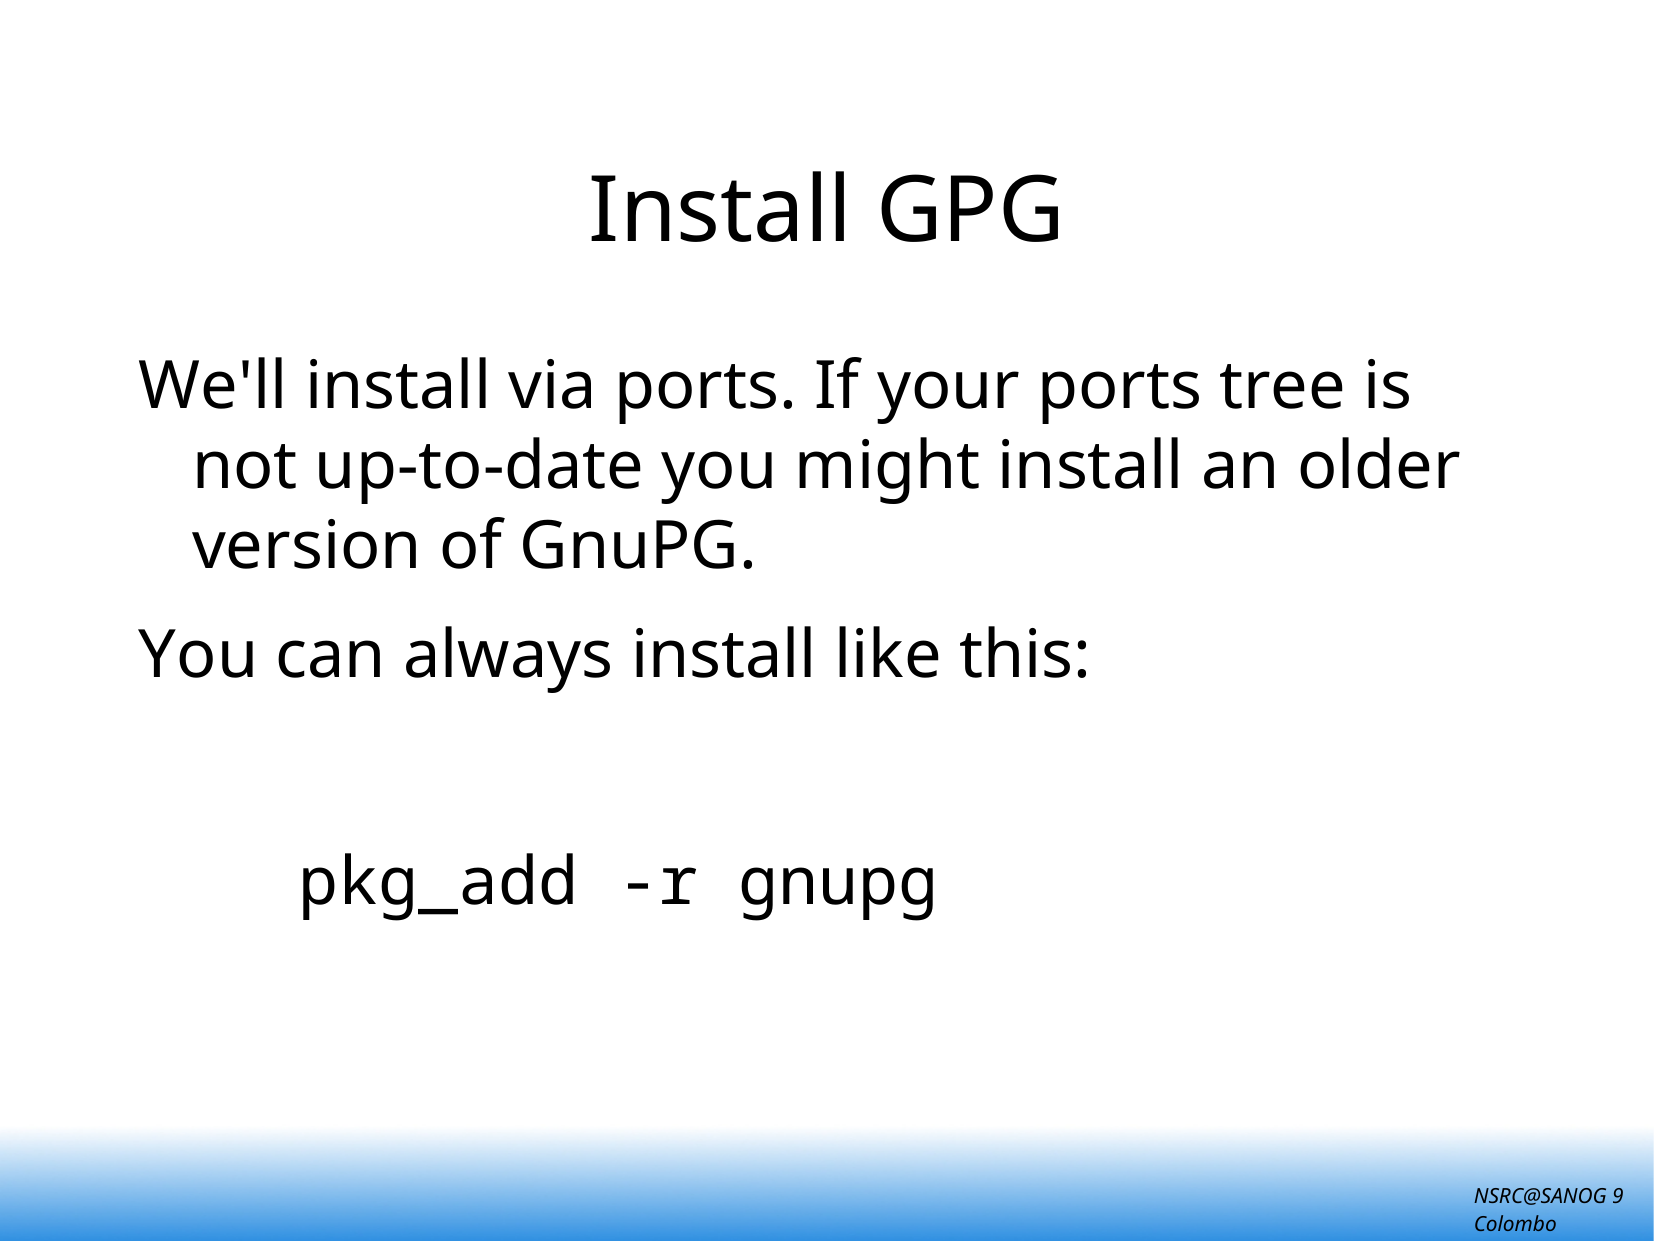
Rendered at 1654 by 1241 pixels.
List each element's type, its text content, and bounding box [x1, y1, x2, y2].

picture [0, 1124, 1654, 1241]
list We'll install via ports. If your ports tree is not up-to-date you might install an older version of GnuPG. You can always install like this: pkg_add -r gnupg [121, 344, 1534, 1127]
title Install GPG [121, 102, 1534, 310]
